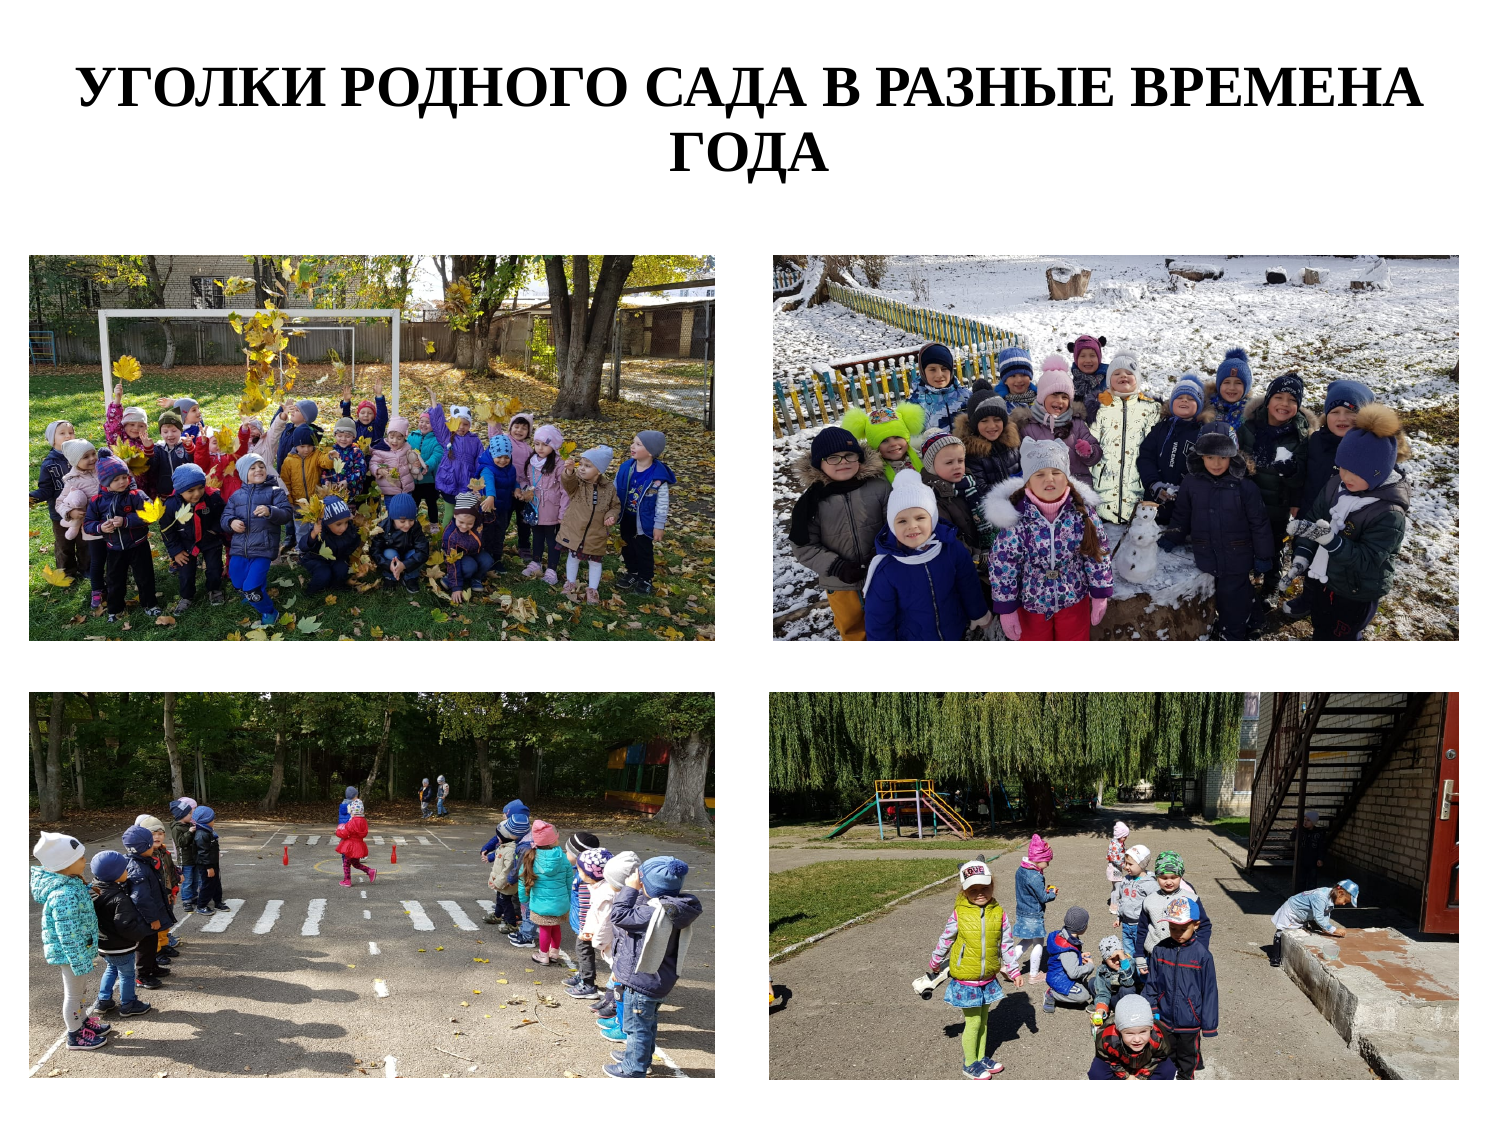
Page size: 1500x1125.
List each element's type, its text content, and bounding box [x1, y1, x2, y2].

picture [29, 255, 715, 641]
picture [773, 255, 1459, 641]
picture [29, 692, 715, 1078]
text_box УГОЛКИ РОДНОГО САДА В РАЗНЫЕ ВРЕМЕНА ГОДА [0, 47, 1500, 191]
picture [769, 692, 1459, 1080]
